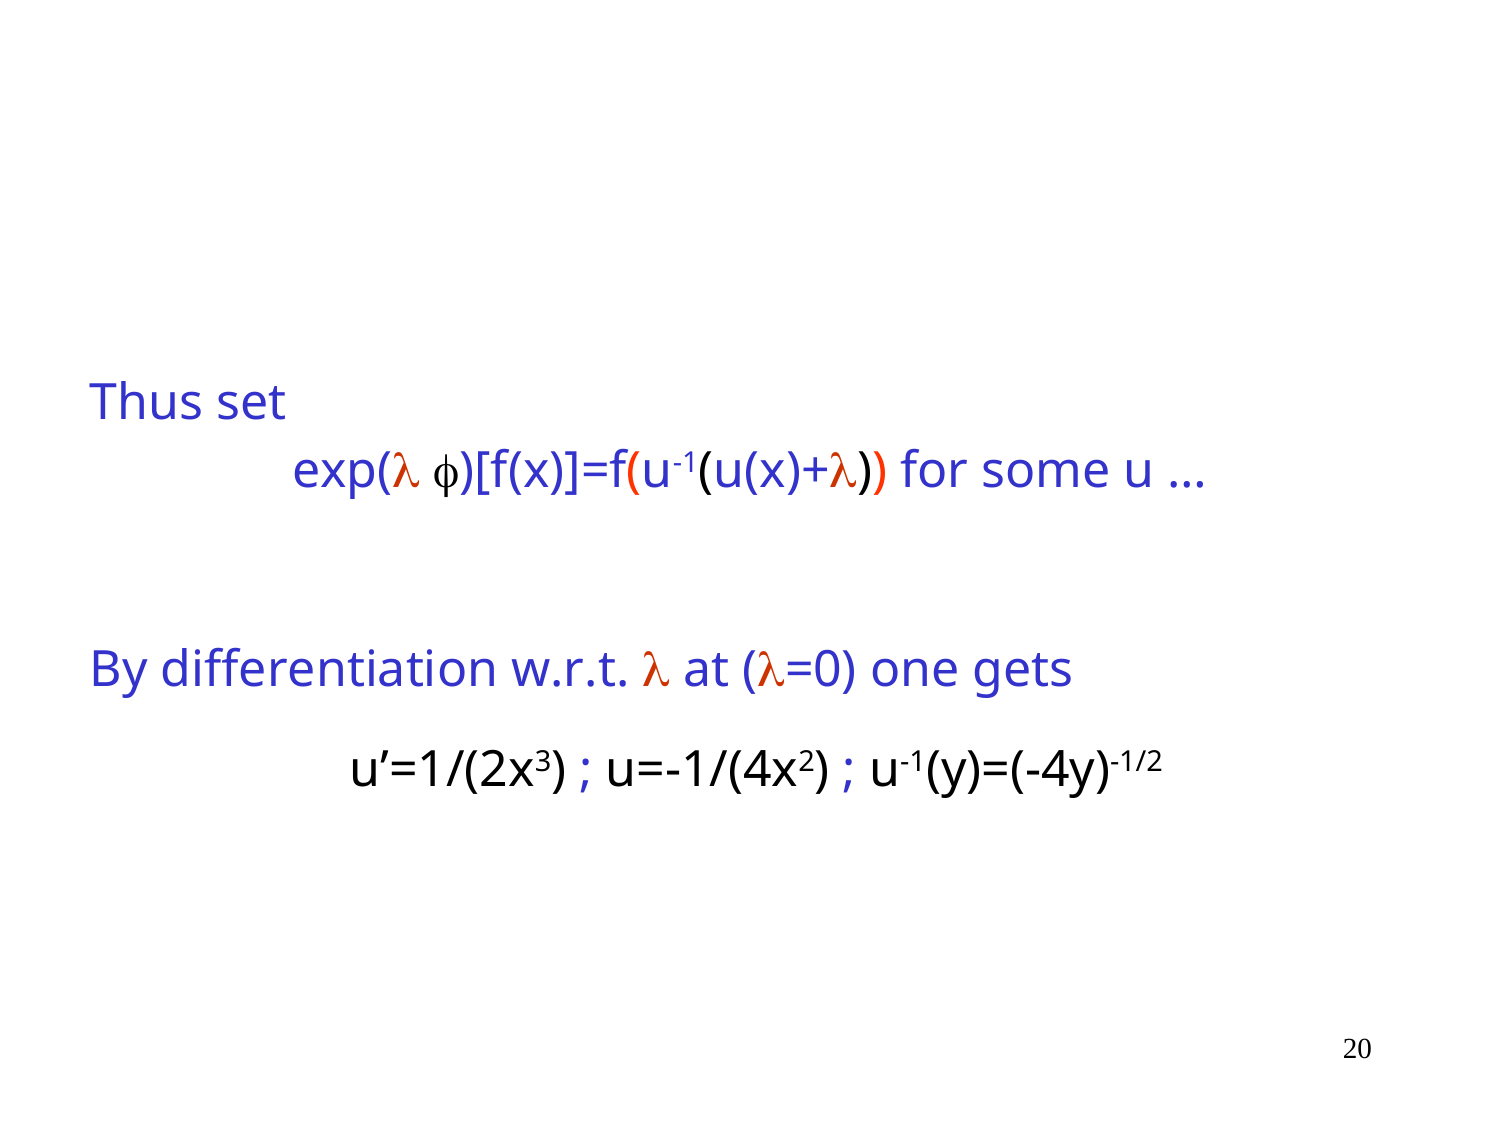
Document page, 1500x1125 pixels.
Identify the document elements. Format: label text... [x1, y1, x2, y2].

text_box Thus set exp( )[f(x)]=f(u-1(u(x)+)) for some u … By differentiation w.r.t.  at (=0) one gets u’=1/(2x3) ; u=-1/(4x2) ; u-1(y)=(-4y)-1/2 [75, 358, 1438, 809]
